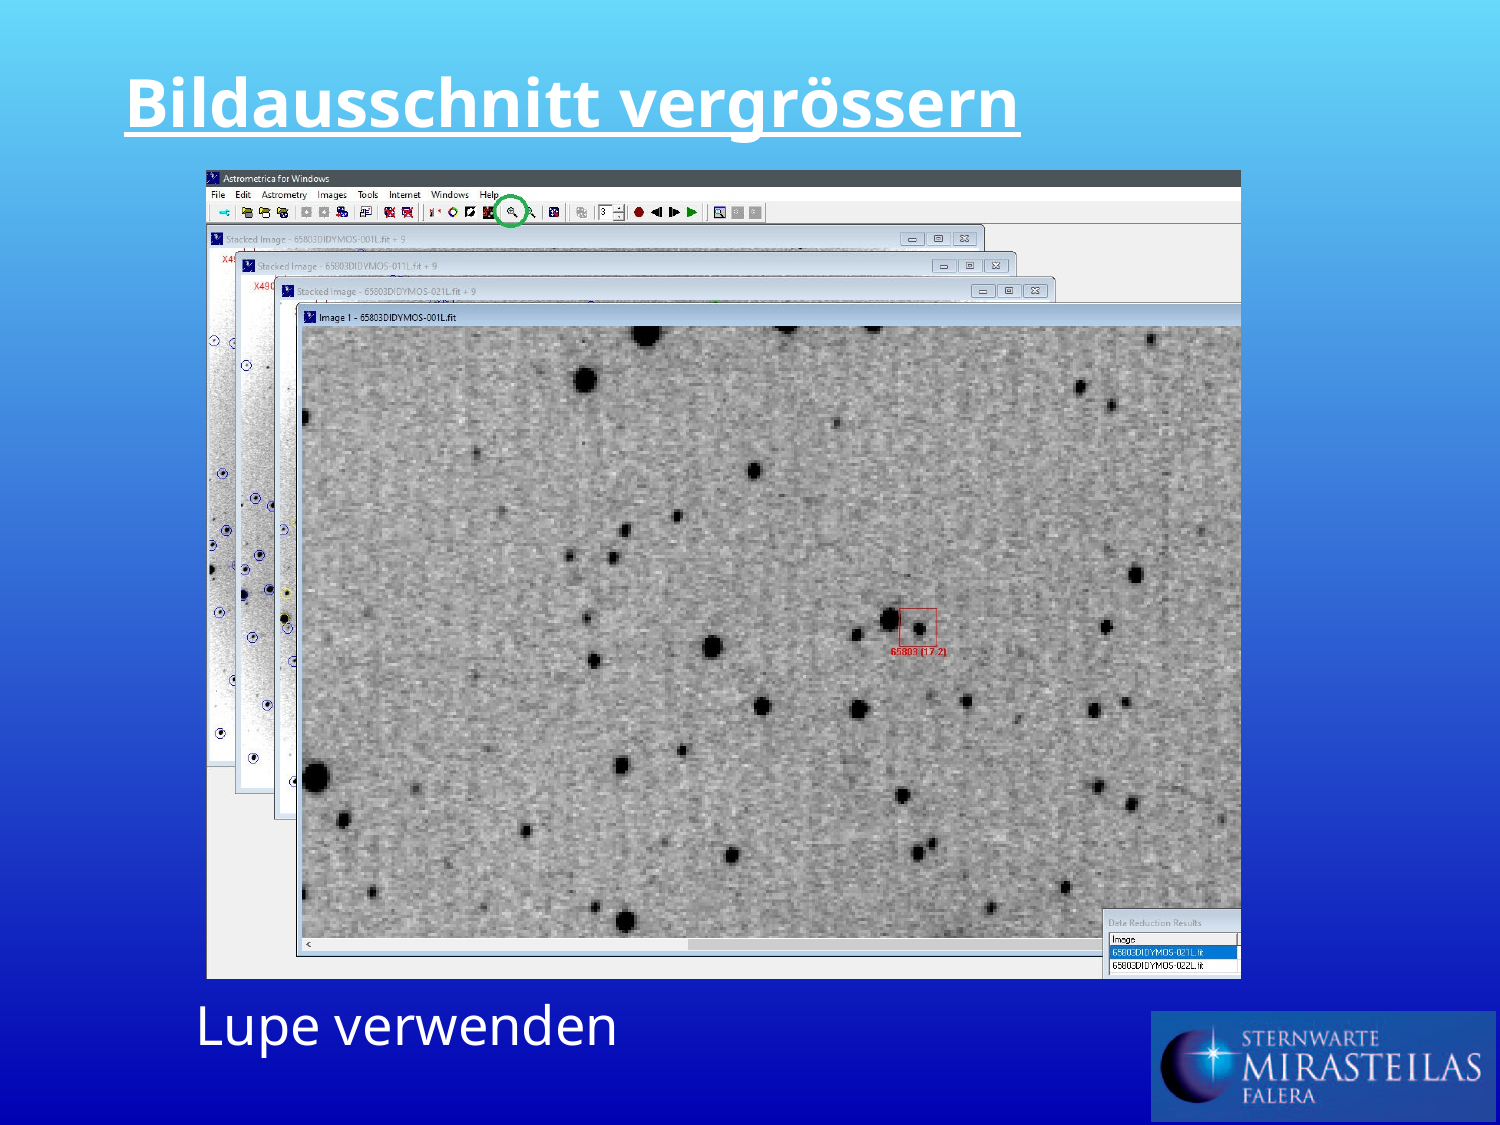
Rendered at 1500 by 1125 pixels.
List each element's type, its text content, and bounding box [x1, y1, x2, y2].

picture [206, 170, 1241, 979]
text_box Bildausschnitt vergrössern Lupe verwenden [94, 53, 1430, 680]
picture [1151, 1011, 1496, 1122]
